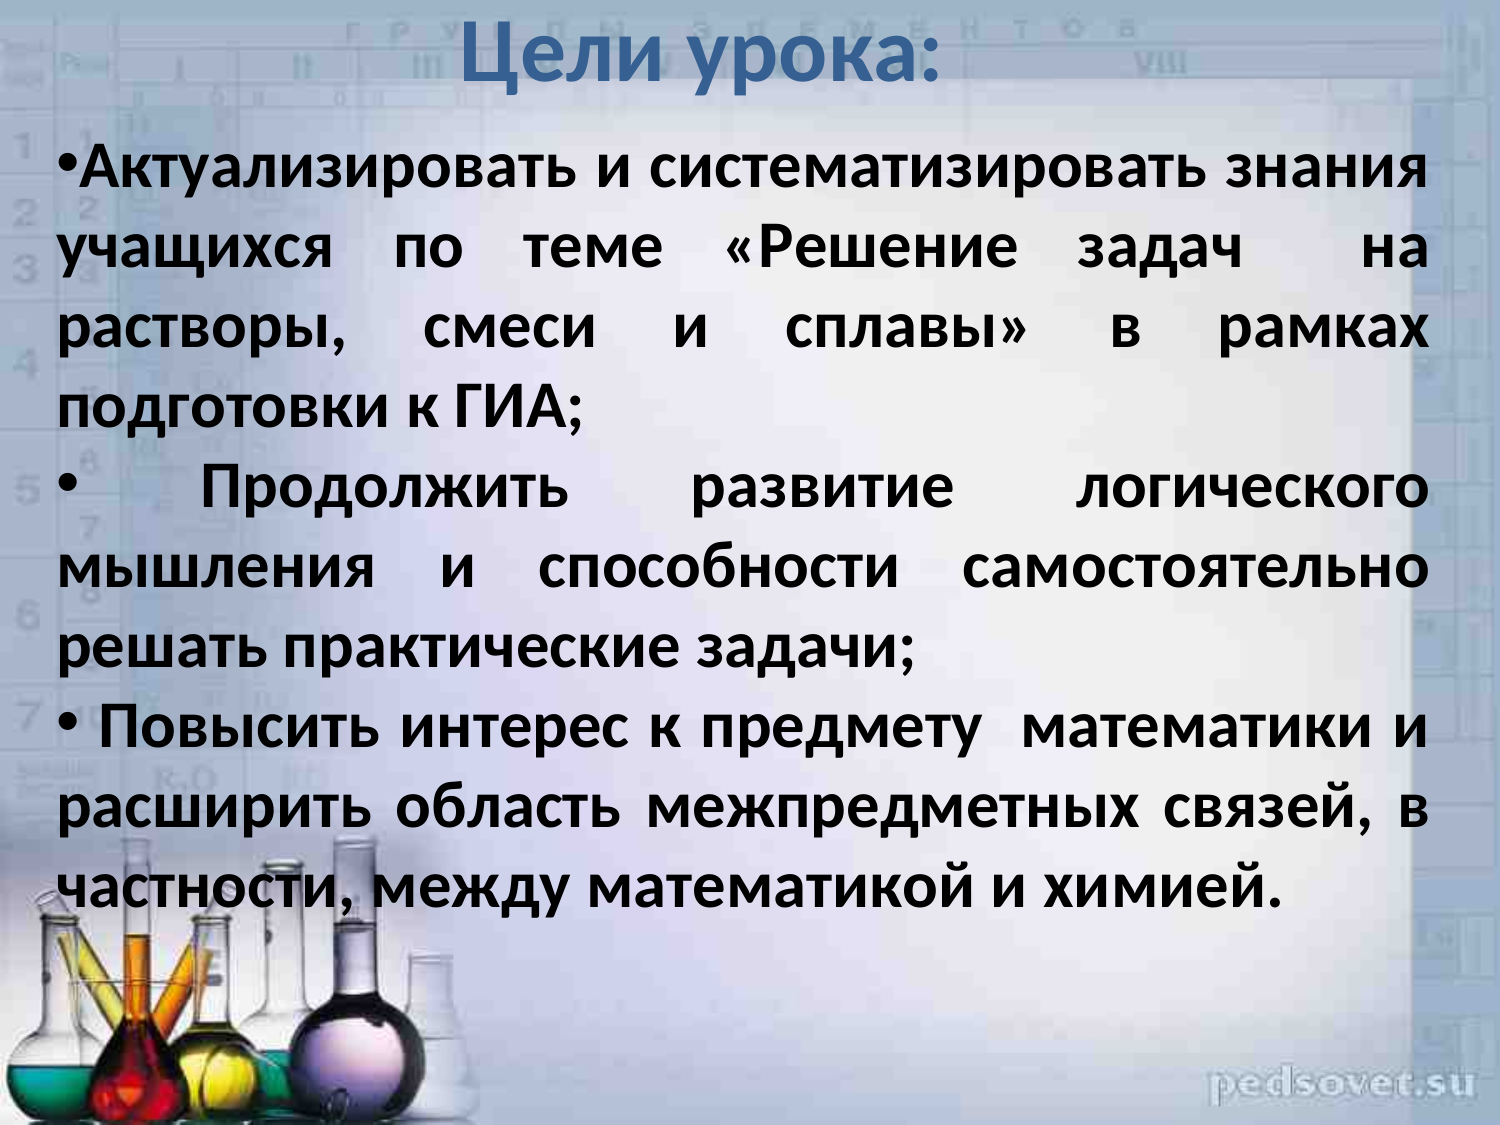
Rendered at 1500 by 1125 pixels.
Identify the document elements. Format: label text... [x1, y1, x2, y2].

title Цели урока: [64, 0, 1340, 91]
picture [0, 0, 1500, 1125]
subtitle Актуализировать и систематизировать знания учащихся по теме «Решение задач на растворы, смеси и сплавы» в рамках подготовки к ГИА; Продолжить развитие логического мышления и способности самостоятельно решать практические задачи; Повысить интерес к предмету математики и расширить область межпредметных связей, в частности, между математикой и химией. [41, 113, 1447, 965]
